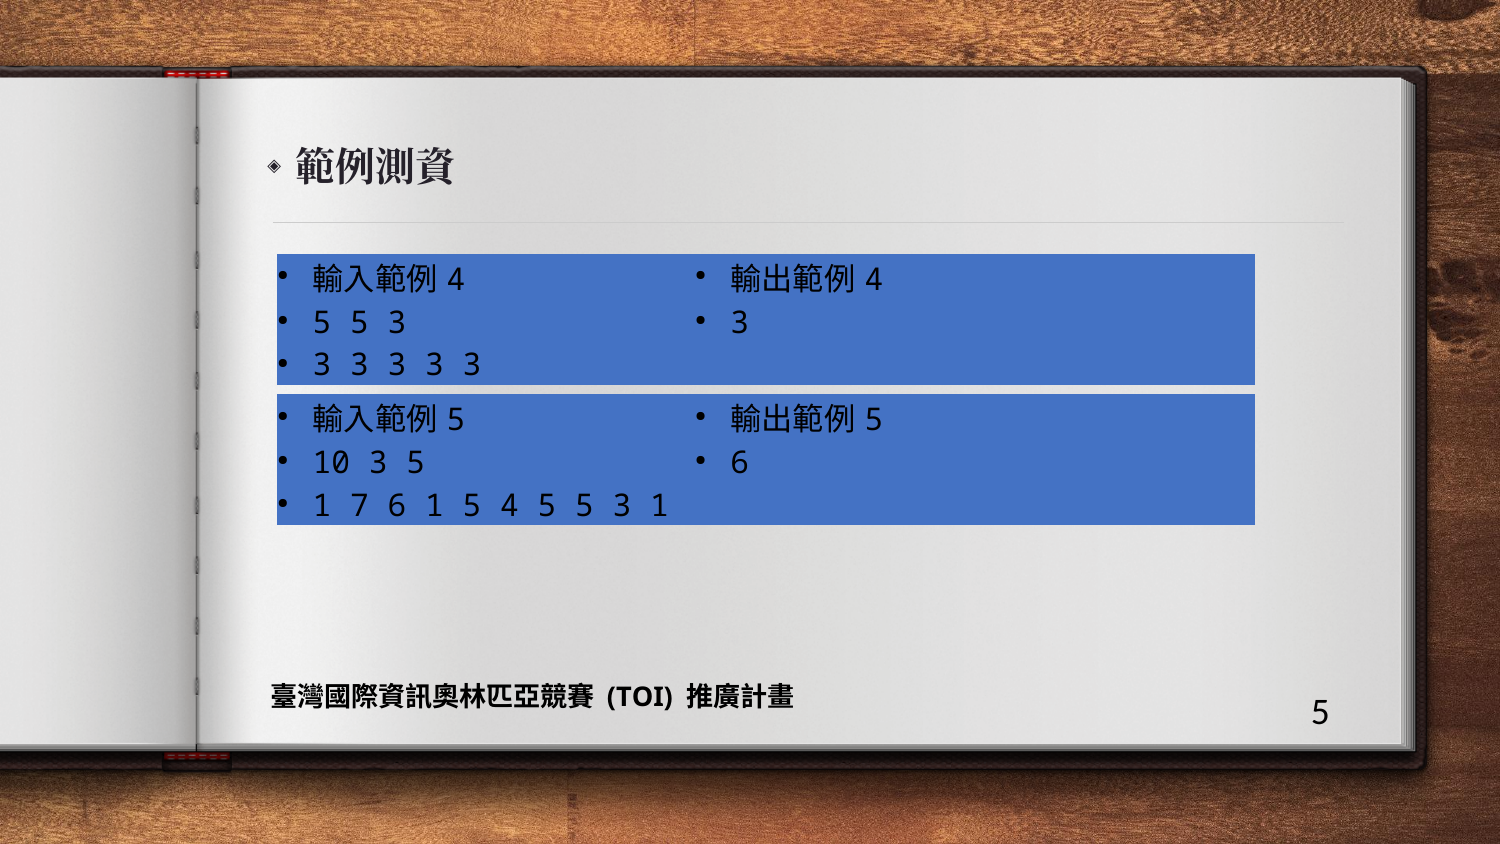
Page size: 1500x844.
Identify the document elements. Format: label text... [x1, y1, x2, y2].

list 範例測資 [252, 126, 1194, 205]
table_header 輸入範例5 10 3 5 1 7 6 1 5 4 5 5 3 1 [277, 394, 695, 525]
text_box [1295, 672, 1386, 737]
table_header 輸出範例4 3 [695, 254, 1255, 385]
table_header 輸入範例4 5 5 3 3 3 3 3 3 [277, 254, 695, 385]
table_header 輸出範例5 6 [695, 394, 1255, 525]
